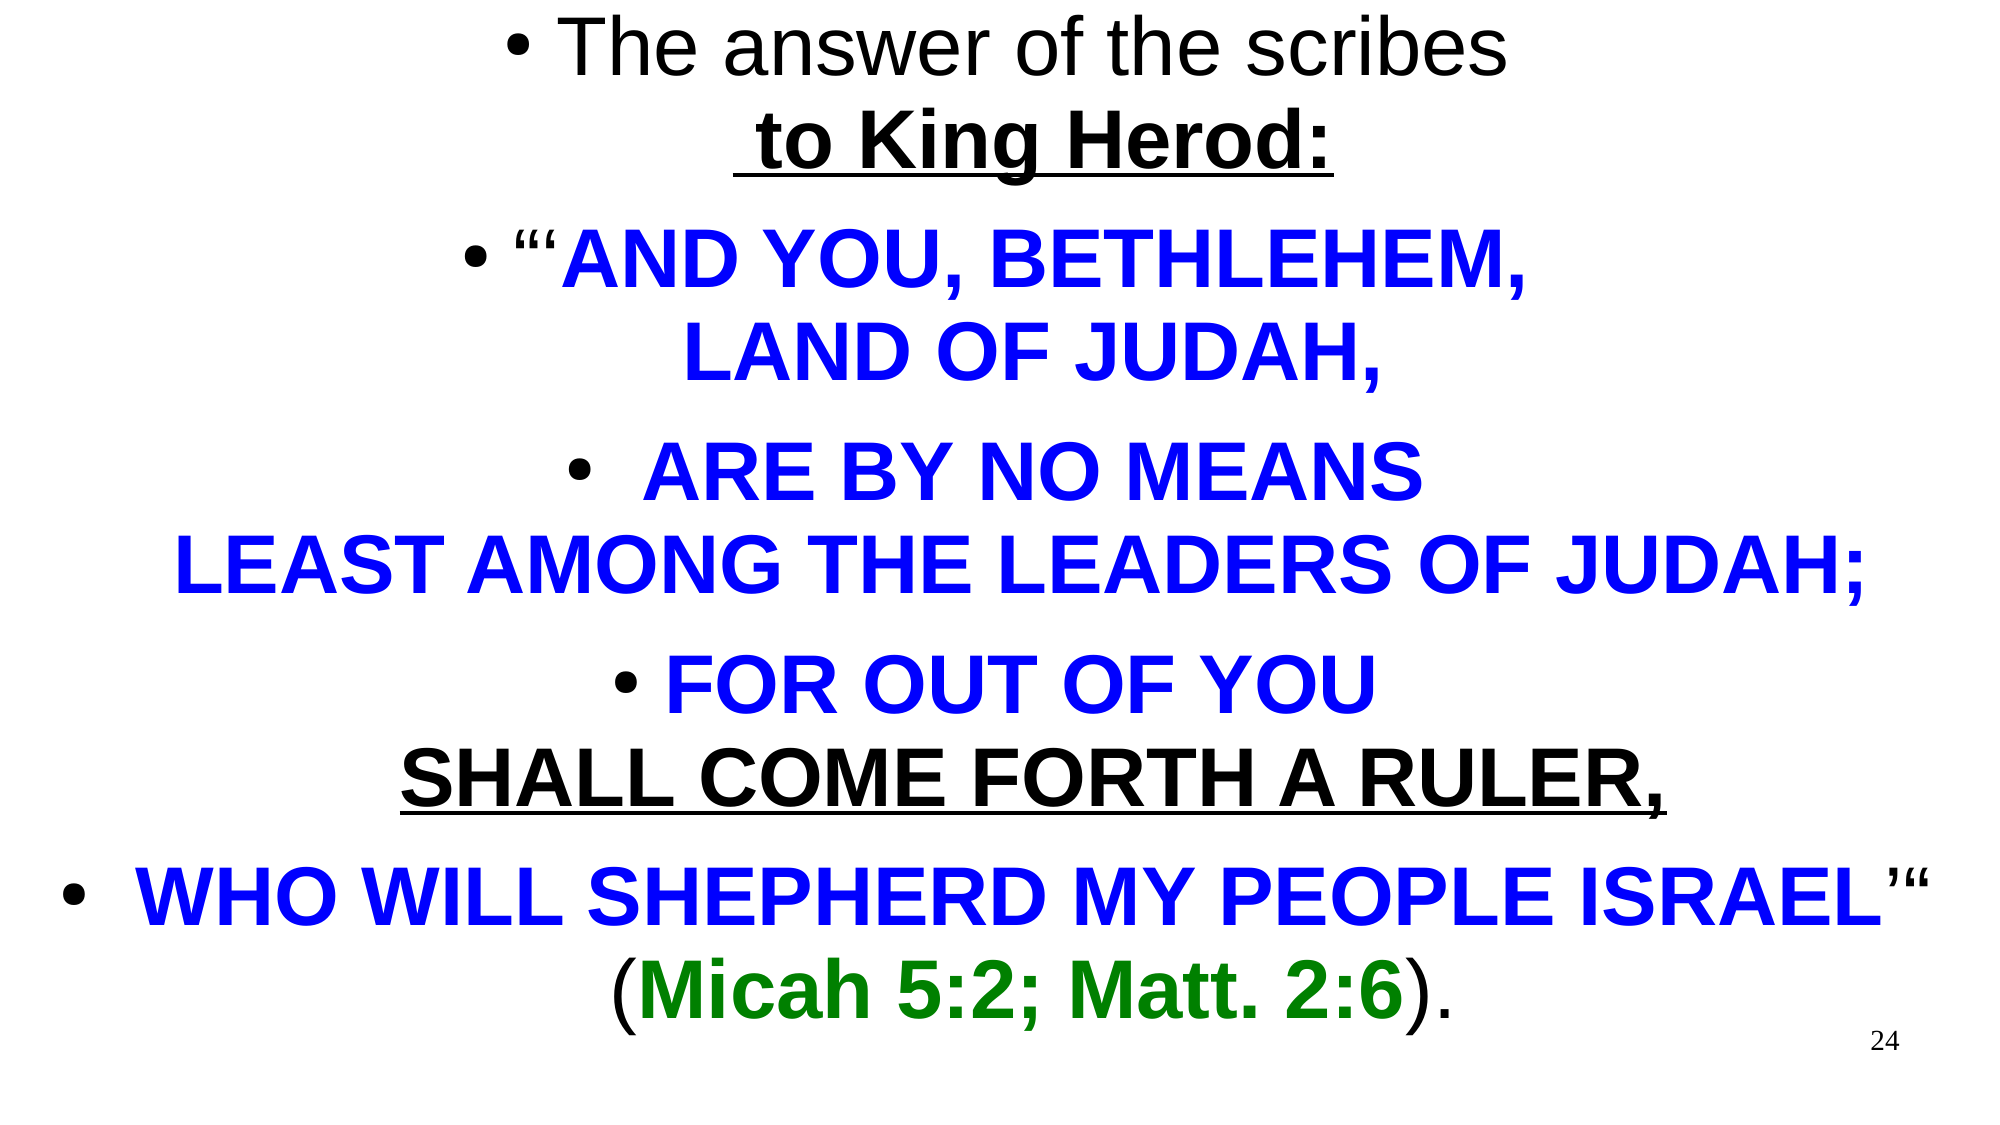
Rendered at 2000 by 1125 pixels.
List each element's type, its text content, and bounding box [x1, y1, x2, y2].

list The answer of the scribes to King Herod: “‘AND YOU, BETHLEHEM, LAND OF JUDAH, ARE BY NO MEANS LEAST AMONG THE LEADERS OF JUDAH; FOR OUT OF YOU SHALL COME FORTH A RULER, WHO WILL SHEPHERD MY PEOPLE ISRAEL’“ (Micah 5:2; Matt. 2:6). [0, 0, 1996, 1123]
